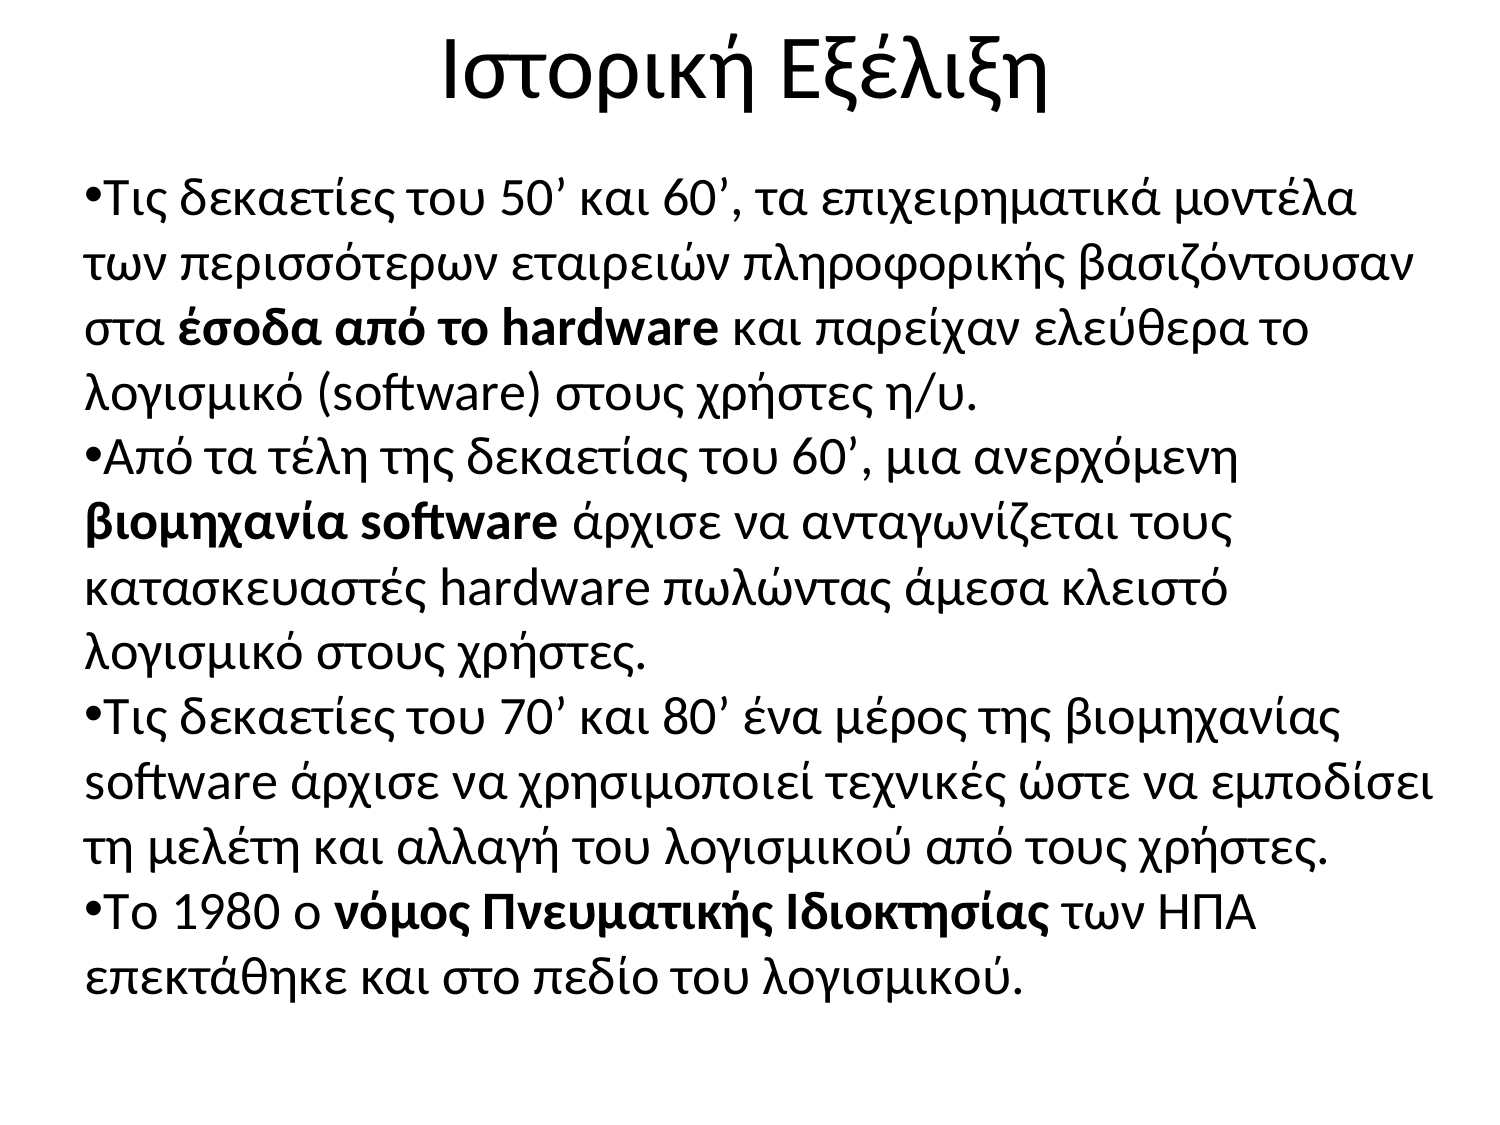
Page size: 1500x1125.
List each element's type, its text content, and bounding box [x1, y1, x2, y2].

text_box Ιστορική Εξέλιξη [70, 0, 1421, 153]
text_box Τις δεκαετίες του 50’ και 60’, τα επιχειρηματικά μοντέλα των περισσότερων εταιρειών πληροφορικής βασιζόντουσαν στα έσοδα από το hardware και παρείχαν ελεύθερα το λογισμικό (software) στους χρήστες η/υ. Από τα τέλη της δεκαετίας του 60’, μια ανερχόμενη βιομηχανία software άρχισε να ανταγωνίζεται τους κατασκευαστές hardware πωλώντας άμεσα κλειστό λογισμικό στους χρήστες. Τις δεκαετίες του 70’ και 80’ ένα μέρος της βιομηχανίας software άρχισε να χρησιμοποιεί τεχνικές ώστε να εμποδίσει τη μελέτη και αλλαγή του λογισμικού από τους χρήστες. Το 1980 ο νόμος Πνευματικής Ιδιοκτησίας των ΗΠΑ επεκτάθηκε και στο πεδίο του λογισμικού. [70, 153, 1453, 1087]
